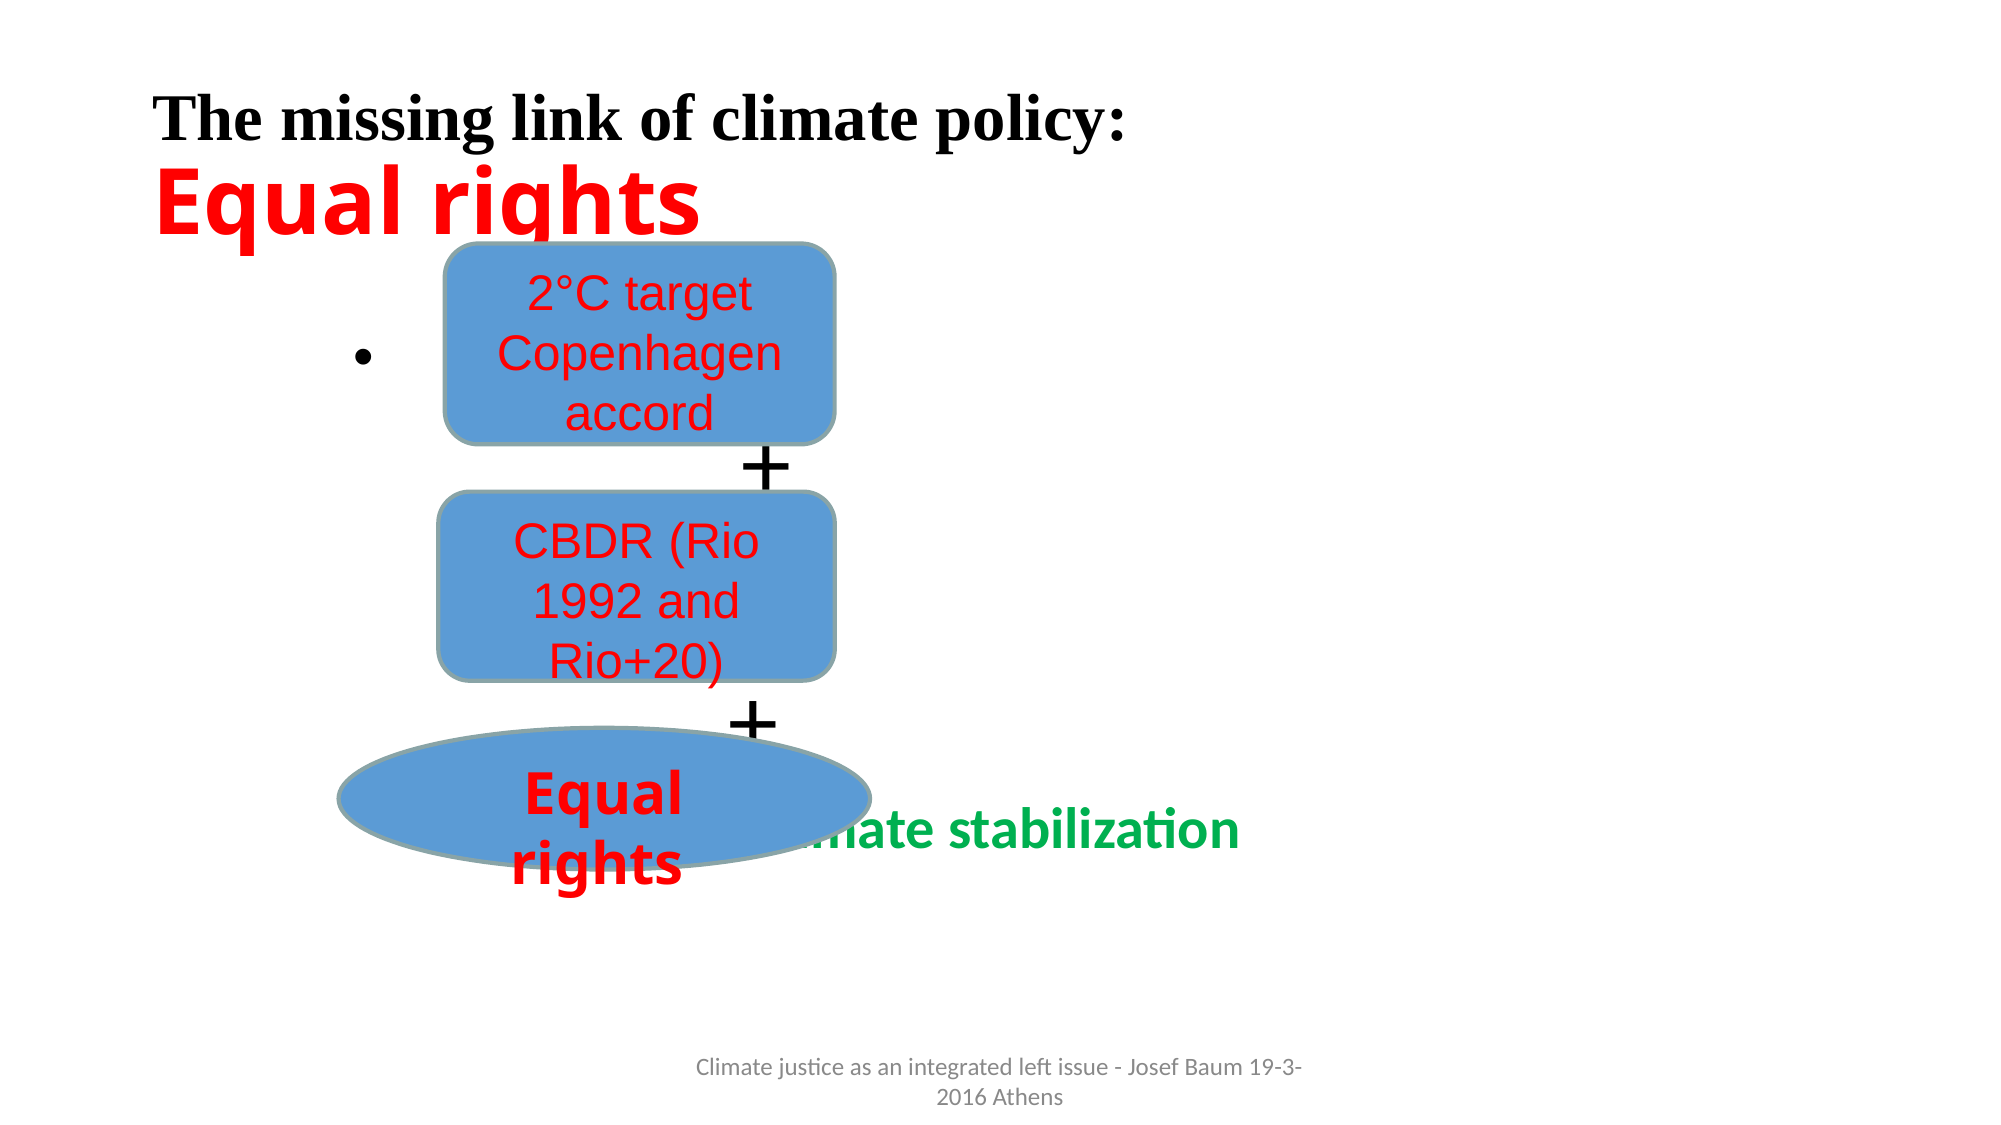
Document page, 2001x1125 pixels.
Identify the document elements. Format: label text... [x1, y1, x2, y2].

text_box 2°C target Copenhagen accord [444, 243, 835, 445]
title The missing link of climate policy: Equal rights [137, 59, 1863, 278]
list + + =climate stabilization [338, 314, 1689, 977]
text_box Equal rights [338, 727, 871, 870]
text_box CBDR (Rio 1992 and Rio+20) [438, 491, 835, 681]
text_box Climate justice as an integrated left issue - Josef Baum 19-3-2016 Athens [662, 1042, 1338, 1103]
